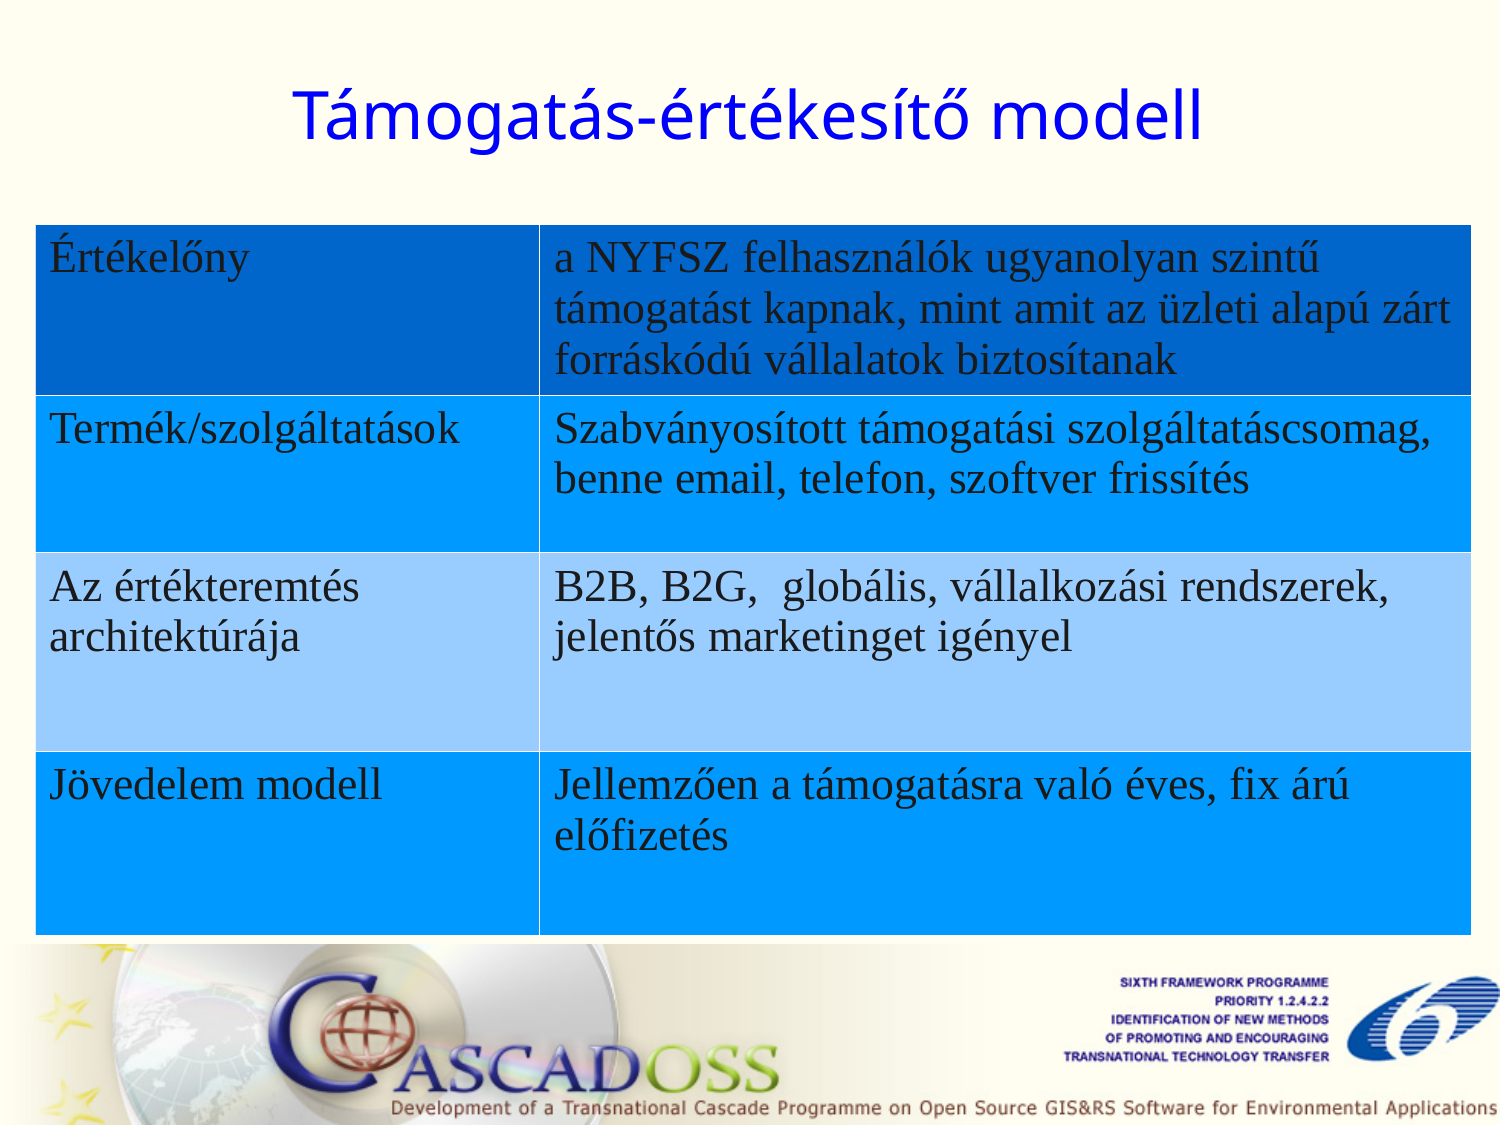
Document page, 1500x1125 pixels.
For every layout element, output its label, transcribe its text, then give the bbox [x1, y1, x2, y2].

title Támogatás-értékesítő modell [74, 13, 1425, 216]
picture [0, 944, 1500, 1125]
picture [35, 224, 1471, 936]
